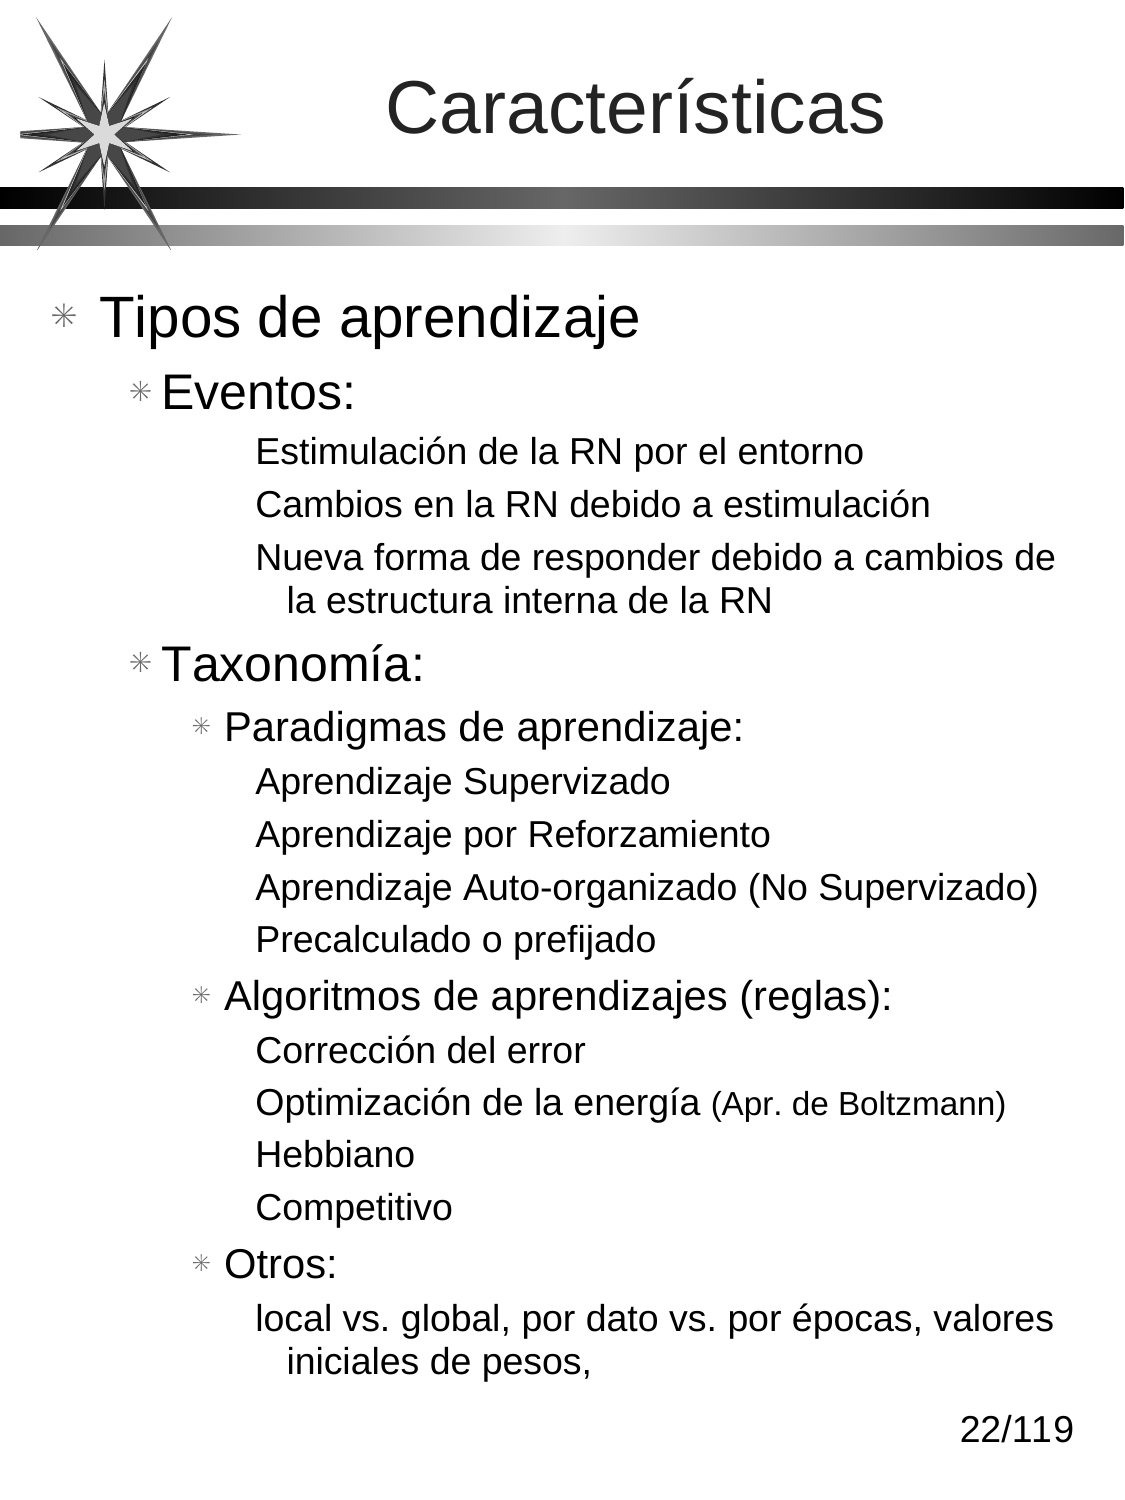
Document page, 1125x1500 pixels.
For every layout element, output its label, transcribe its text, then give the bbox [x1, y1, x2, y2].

list Tipos de aprendizaje Eventos: Estimulación de la RN por el entorno Cambios en la RN debido a estimulación Nueva forma de responder debido a cambios de la estructura interna de la RN Taxonomía: Paradigmas de aprendizaje: Aprendizaje Supervizado Aprendizaje por Reforzamiento Aprendizaje Auto-organizado (No Supervizado) Precalculado o prefijado Algoritmos de aprendizajes (reglas): Corrección del error Optimización de la energía (Apr. de Boltzmann) Hebbiano Competitivo Otros: local vs. global, por dato vs. por épocas, valores iniciales de pesos, [37, 275, 1075, 1462]
title Características [174, 50, 1097, 163]
